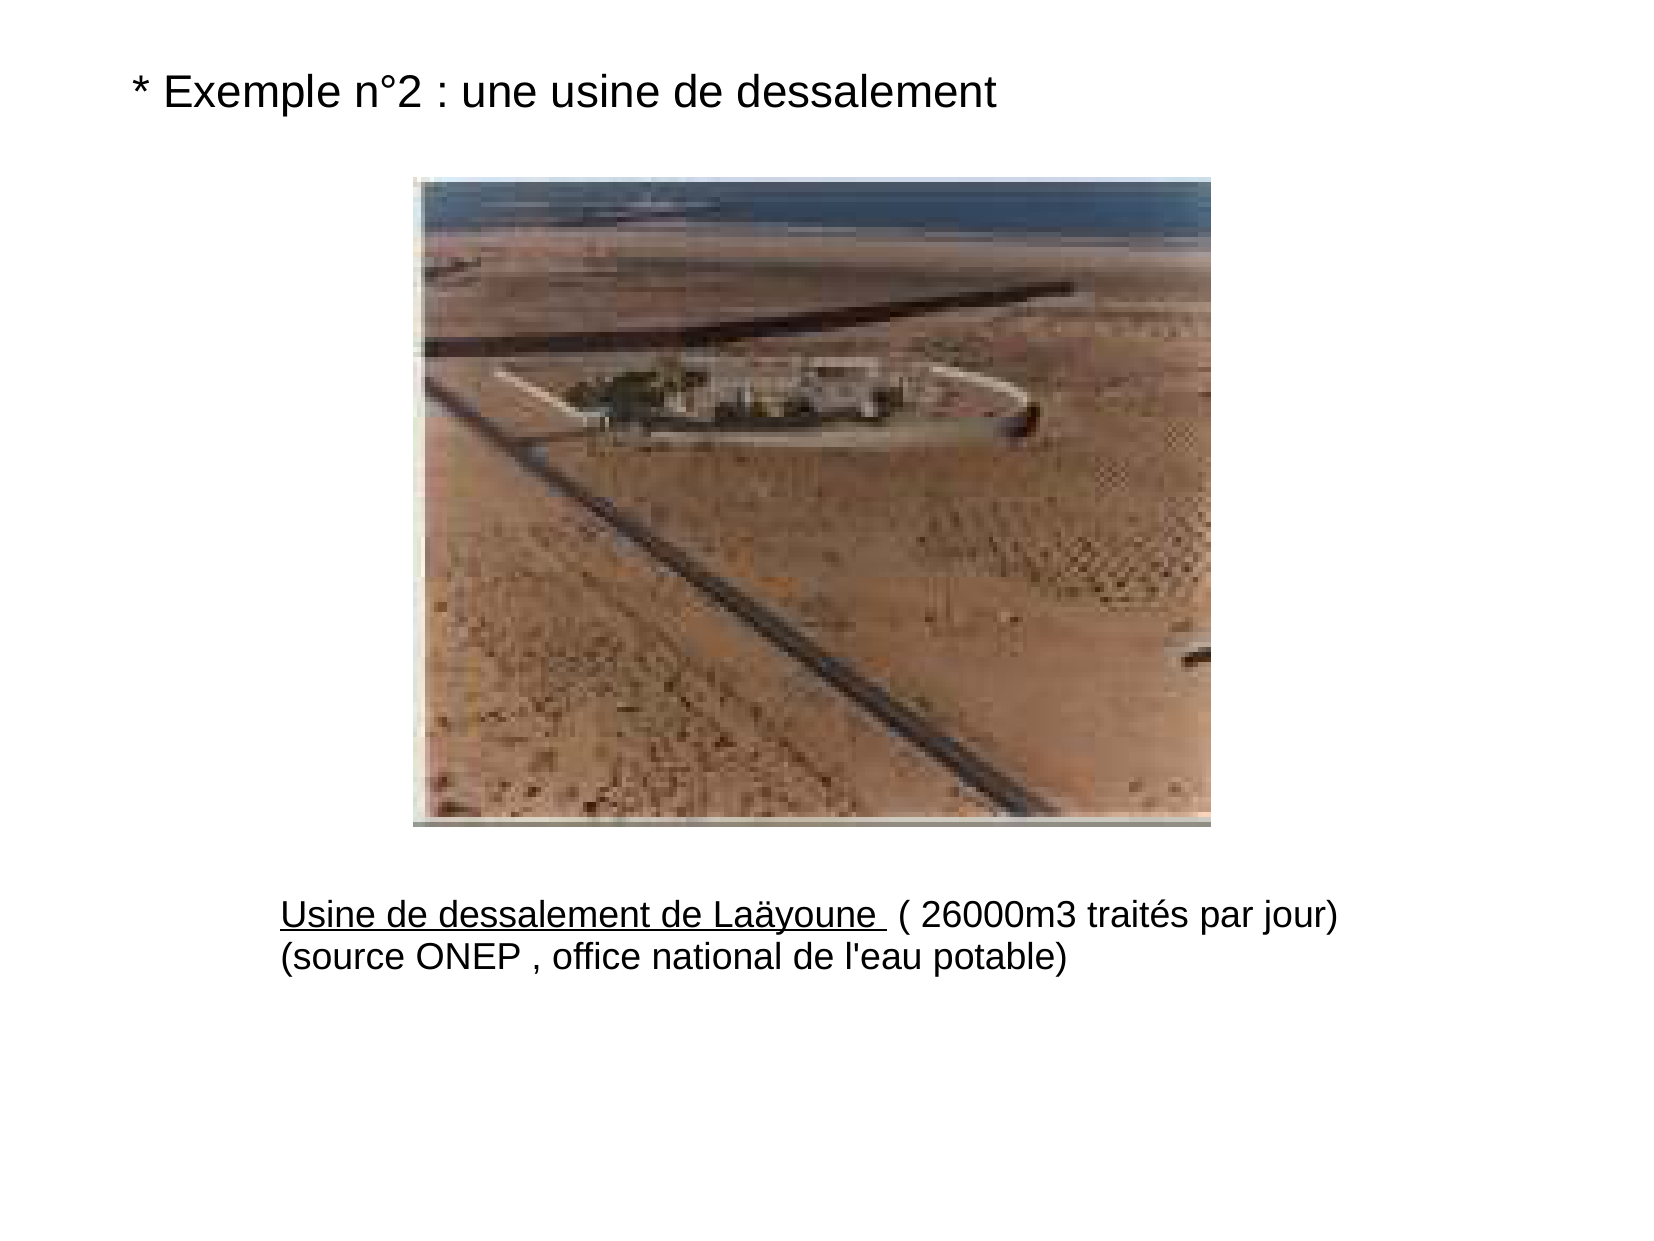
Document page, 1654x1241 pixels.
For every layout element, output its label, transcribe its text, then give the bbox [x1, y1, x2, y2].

text_box * Exemple n°2 : une usine de dessalement [118, 59, 1013, 125]
picture [413, 177, 1211, 827]
text_box Usine de dessalement de Laäyoune ( 26000m3 traités par jour) (source ONEP , office national de l'eau potable) [265, 885, 1354, 985]
